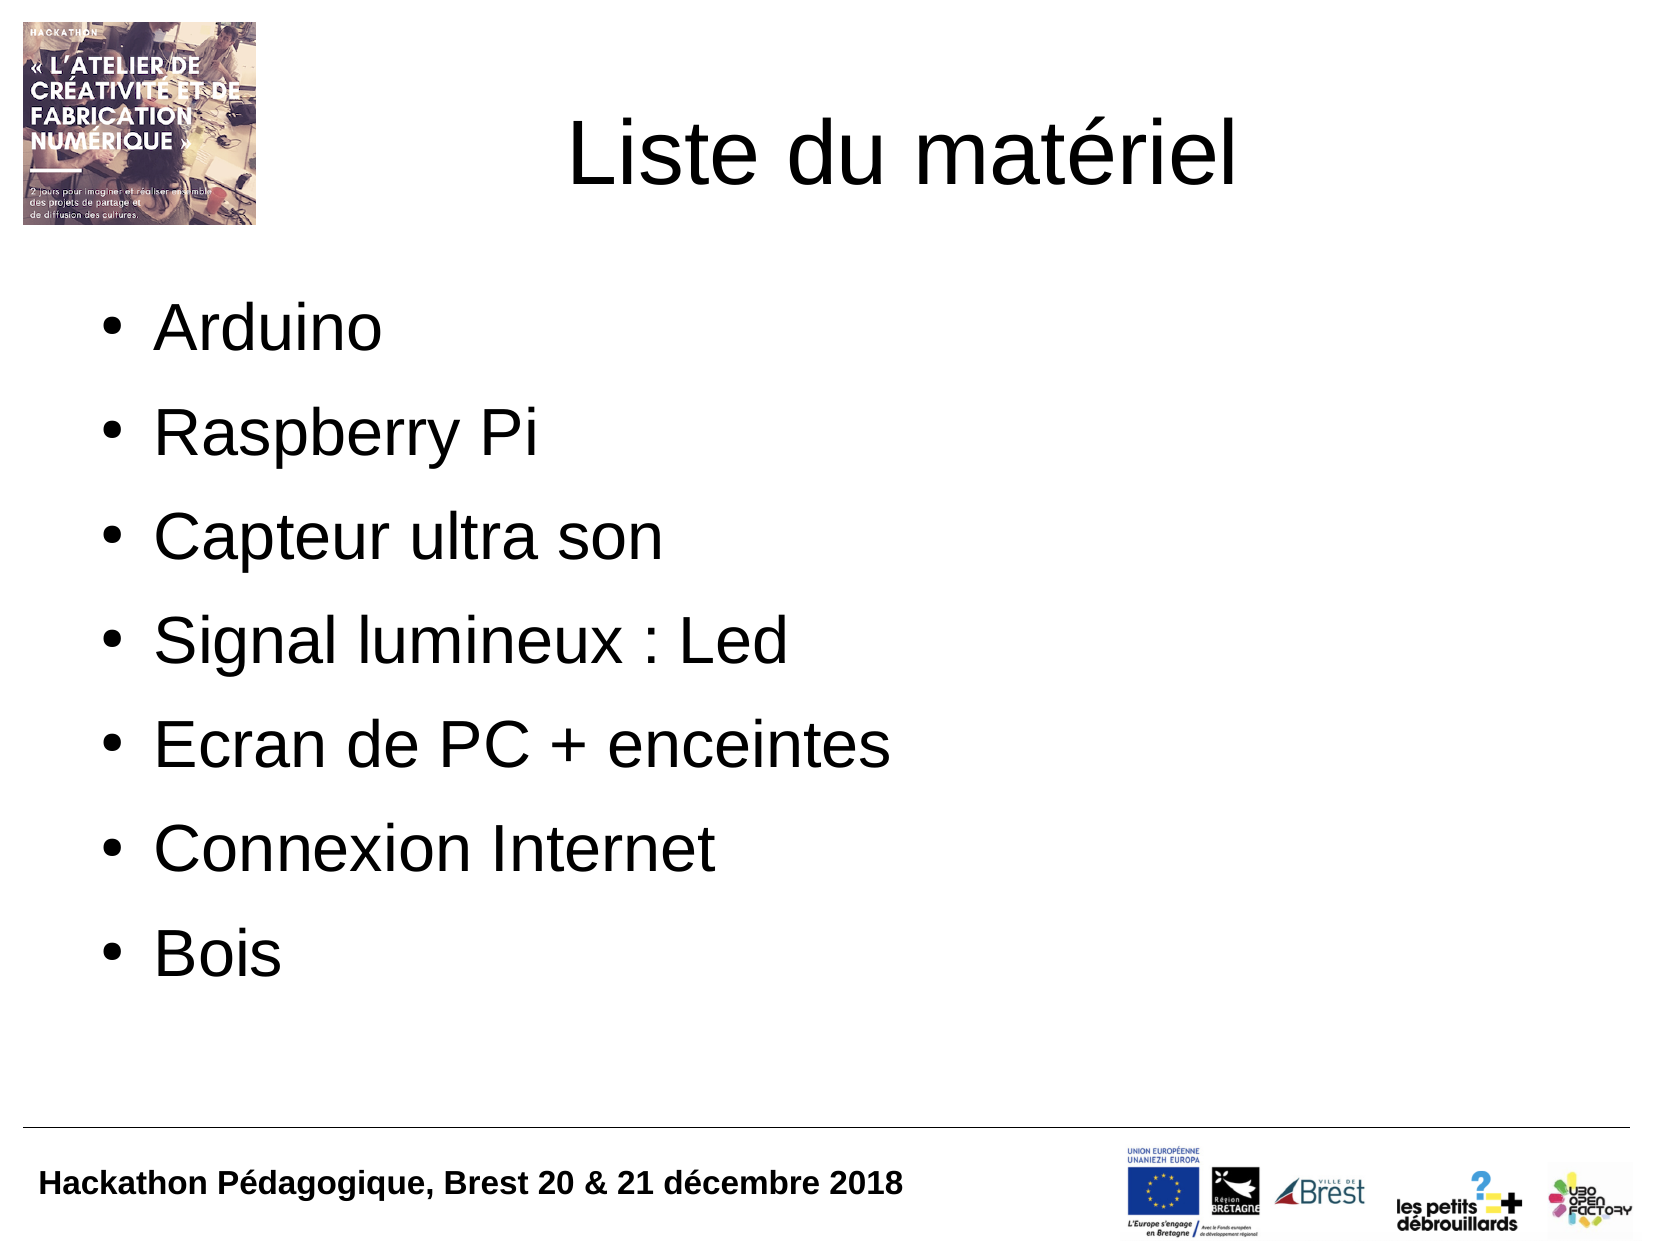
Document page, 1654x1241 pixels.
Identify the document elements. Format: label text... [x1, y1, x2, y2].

picture [1120, 1137, 1642, 1241]
text_box Hackathon Pédagogique, Brest 20 & 21 décembre 2018 [23, 1157, 945, 1210]
picture [23, 22, 256, 225]
list Arduino Raspberry Pi Capteur ultra son Signal lumineux : Led Ecran de PC + enceintes Connexion Internet Bois [82, 290, 1571, 1109]
title Liste du matériel [236, 49, 1571, 257]
